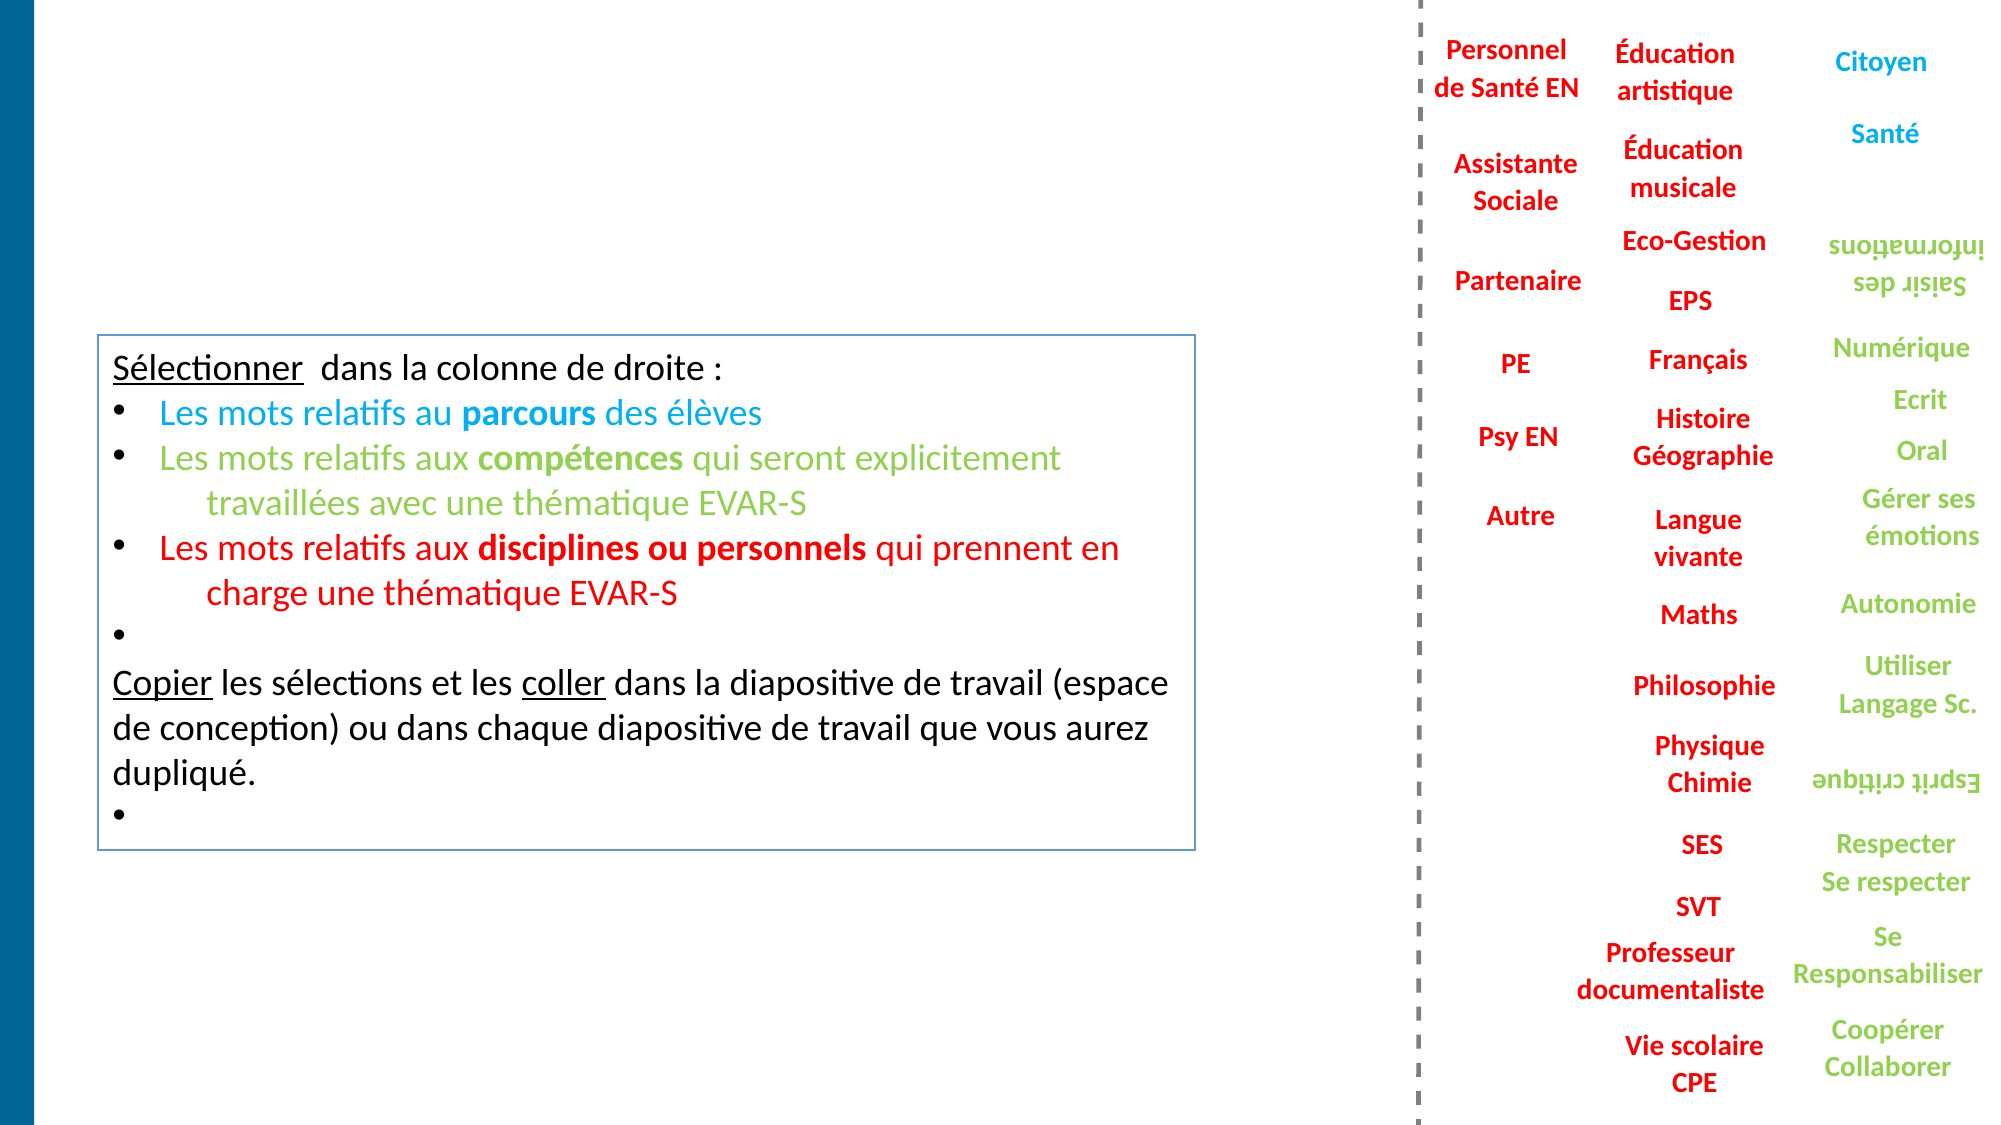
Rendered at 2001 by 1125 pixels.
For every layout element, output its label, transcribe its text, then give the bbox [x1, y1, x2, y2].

text_box EPS [1598, 271, 1783, 323]
text_box Coopérer Collaborer [1802, 1004, 1975, 1095]
text_box Personnel de Santé EN [1414, 20, 1599, 122]
text_box Eco-Gestion [1585, 211, 1805, 258]
text_box Assistante Sociale [1424, 134, 1609, 211]
text_box PE [1424, 334, 1609, 385]
text_box Respecter Se respecter [1796, 814, 1997, 907]
text_box Sélectionner dans la colonne de droite : Les mots relatifs au parcours des élèves Les mots relatifs aux compétences qui seront explicitement travaillées avec une thématique EVAR-S Les mots relatifs aux disciplines ou personnels qui prennent en charge une thématique EVAR-S Copier les sélections et les coller dans la diapositive de travail (espace de conception) ou dans chaque diapositive de travail que vous aurez dupliqué. [97, 334, 1196, 850]
text_box Physique Chimie [1618, 716, 1803, 812]
text_box Maths [1589, 585, 1809, 649]
text_box Partenaire [1426, 251, 1611, 315]
text_box Autre [1429, 486, 1613, 537]
text_box Psy EN [1426, 407, 1611, 458]
text_box SES [1610, 815, 1795, 868]
text_box Autonomie [1817, 574, 2000, 641]
text_box SVT [1606, 876, 1791, 935]
text_box Éducation musicale [1591, 120, 1776, 205]
text_box Histoire Géographie [1594, 388, 1813, 461]
text_box Éducation artistique [1599, 24, 1768, 108]
text_box Vie scolaire CPE [1602, 1016, 1787, 1108]
text_box Ecrit [1878, 370, 1971, 443]
text_box Citoyen [1820, 34, 1971, 86]
text_box Esprit critique [1786, 755, 2000, 814]
text_box Numérique [1818, 318, 2000, 391]
text_box Se Responsabiliser [1767, 907, 2000, 1004]
text_box Langue vivante [1606, 490, 1791, 547]
text_box Professeur documentaliste [1555, 923, 1787, 1001]
text_box Gérer ses émotions [1836, 469, 2000, 562]
text_box Utiliser Langage Sc. [1814, 636, 2000, 734]
text_box Philosophie [1612, 655, 1797, 712]
text_box Français [1606, 330, 1791, 388]
text_box Oral [1881, 443, 1971, 469]
text_box Saisir des informations [1804, 216, 2000, 318]
text_box Santé [1836, 107, 1957, 158]
text_box [0, 0, 35, 1125]
